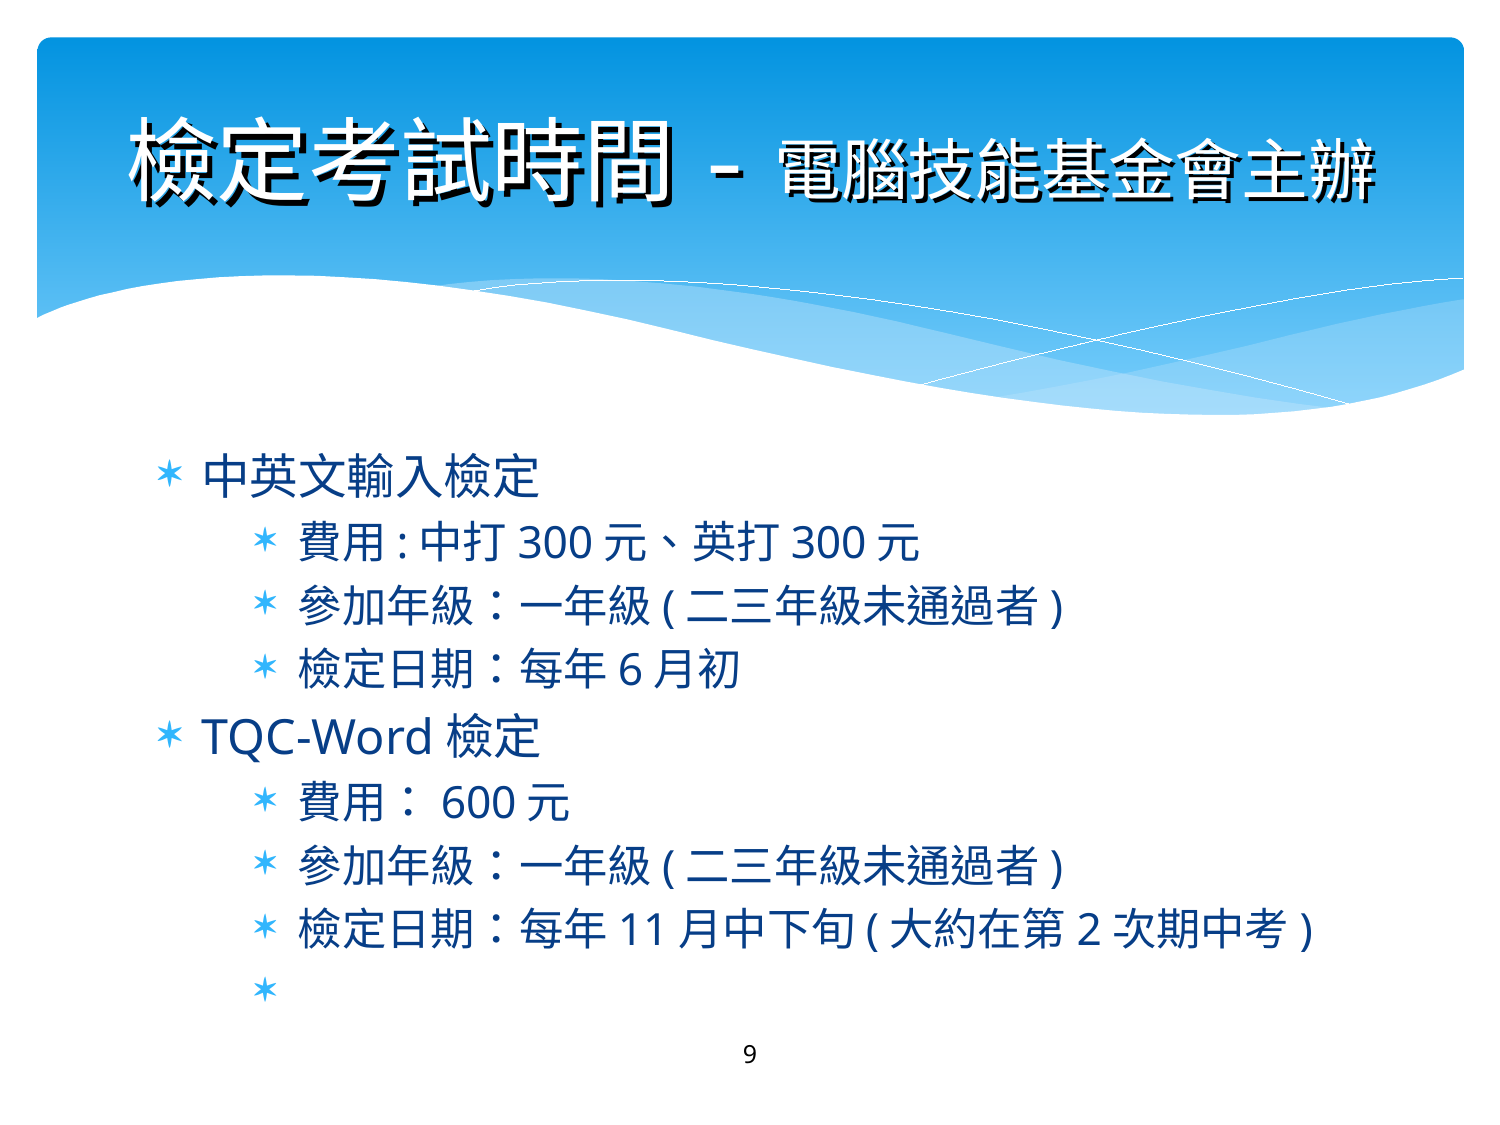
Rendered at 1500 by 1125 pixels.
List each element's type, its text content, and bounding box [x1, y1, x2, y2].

list 中英文輸入檢定 費用:中打300元、英打300元 參加年級：一年級(二三年級未通過者) 檢定日期：每年6月初 TQC-Word檢定 費用：600元 參加年級：一年級(二三年級未通過者) 檢定日期：每年11月中下旬(大約在第2次期中考) [142, 438, 1359, 1005]
text_box 9 [654, 1025, 846, 1086]
title 檢定考試時間-電腦技能基金會主辦 [75, 55, 1426, 261]
